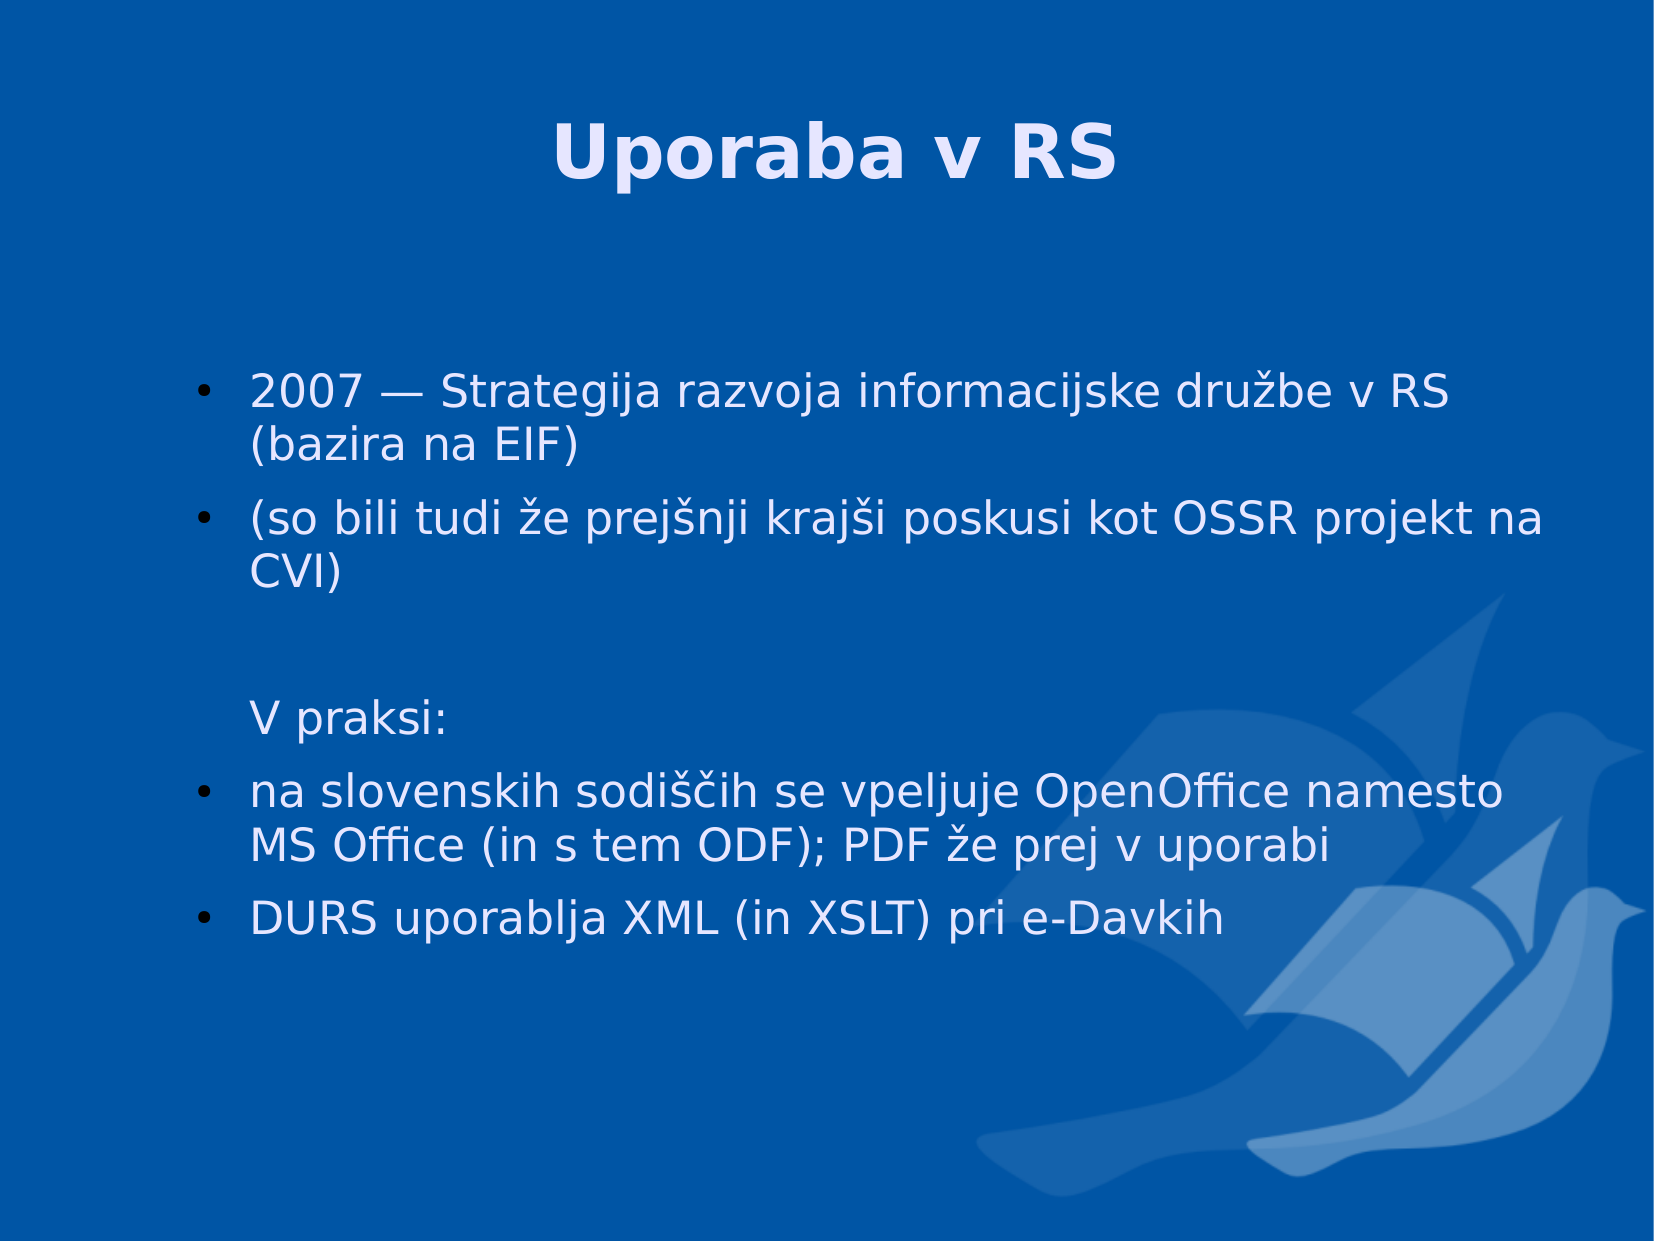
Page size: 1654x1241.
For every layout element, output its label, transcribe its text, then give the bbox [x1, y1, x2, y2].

picture [0, 0, 1654, 1241]
list 2007 — Strategija razvoja informacijske družbe v RS (bazira na EIF) (so bili tudi že prejšnji krajši poskusi kot OSSR projekt na CVI) V praksi: na slovenskih sodiščih se vpeljuje OpenOffice namesto MS Office (in s tem ODF); PDF že prej v uporabi DURS uporablja XML (in XSLT) pri e-Davkih [178, 364, 1570, 1147]
title Uporaba v RS [82, 49, 1571, 257]
